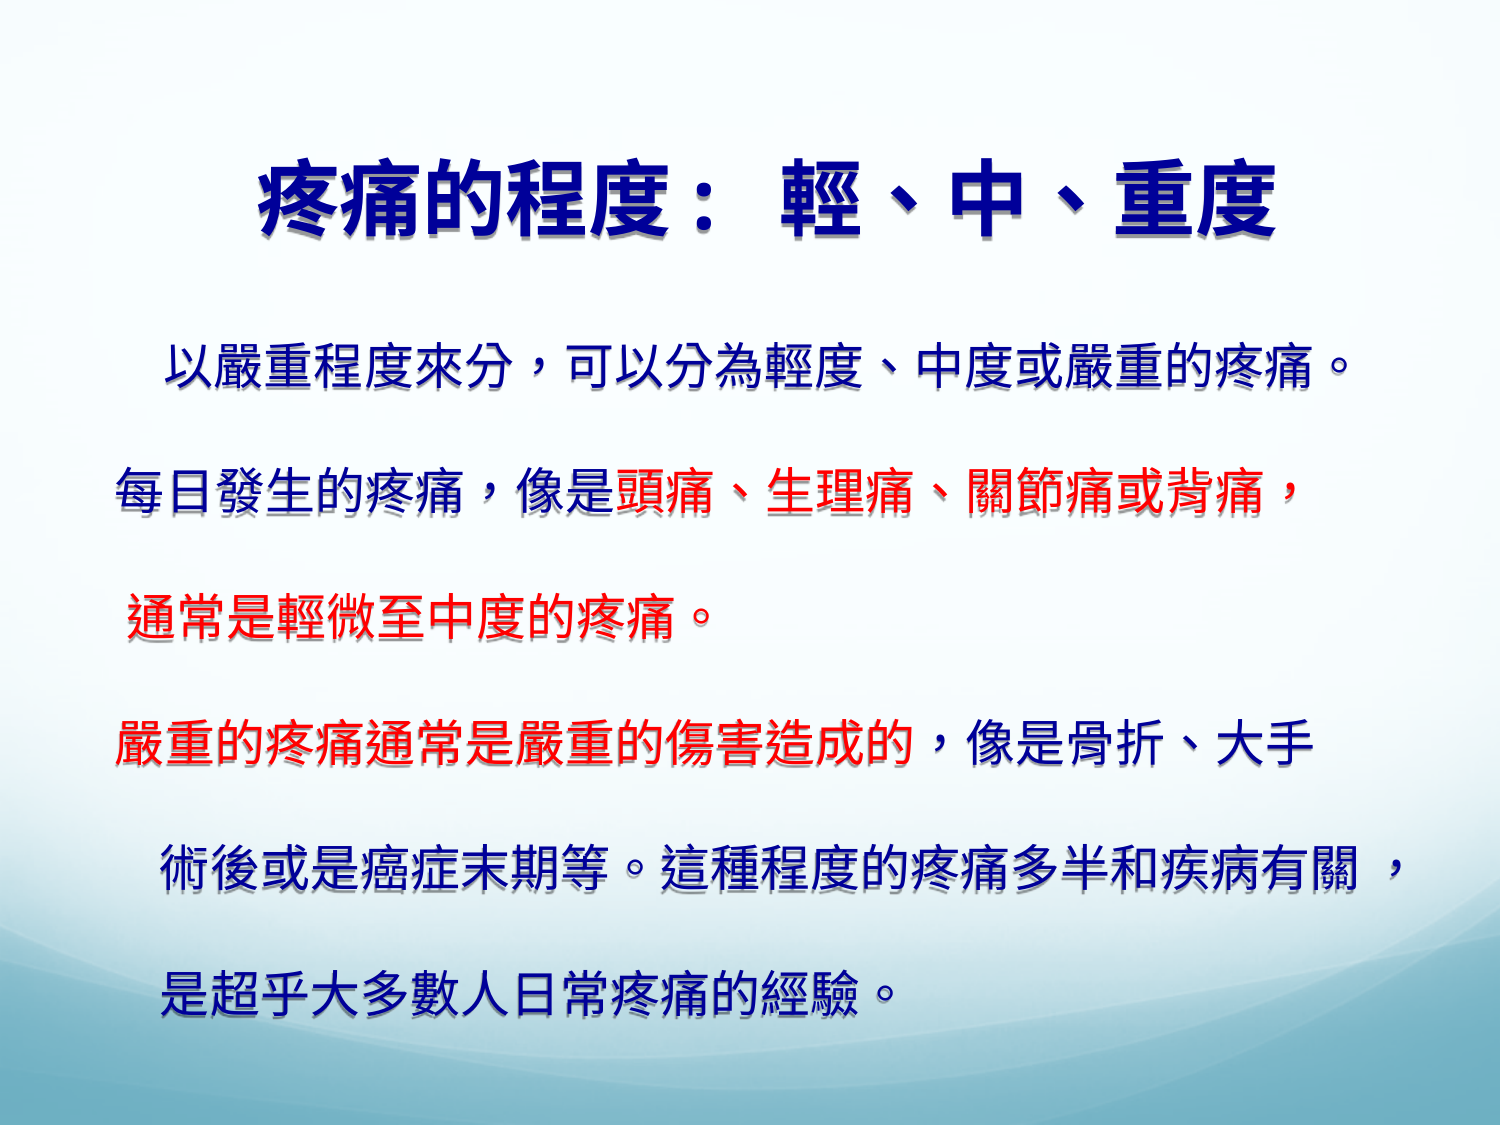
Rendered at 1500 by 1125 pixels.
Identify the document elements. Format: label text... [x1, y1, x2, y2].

list 以嚴重程度來分，可以分為輕度、中度或嚴重的疼痛。 每日發生的疼痛，像是頭痛、生理痛、關節痛或背痛， 通常是輕微至中度的疼痛。 嚴重的疼痛通常是嚴重的傷害造成的，像是骨折、大手 術後或是癌症末期等。這種程度的疼痛多半和疾病有關 ， 是超乎大多數人日常疼痛的經驗。 [76, 302, 1471, 1083]
title 疼痛的程度: 輕、中、重度 [53, 66, 1329, 254]
